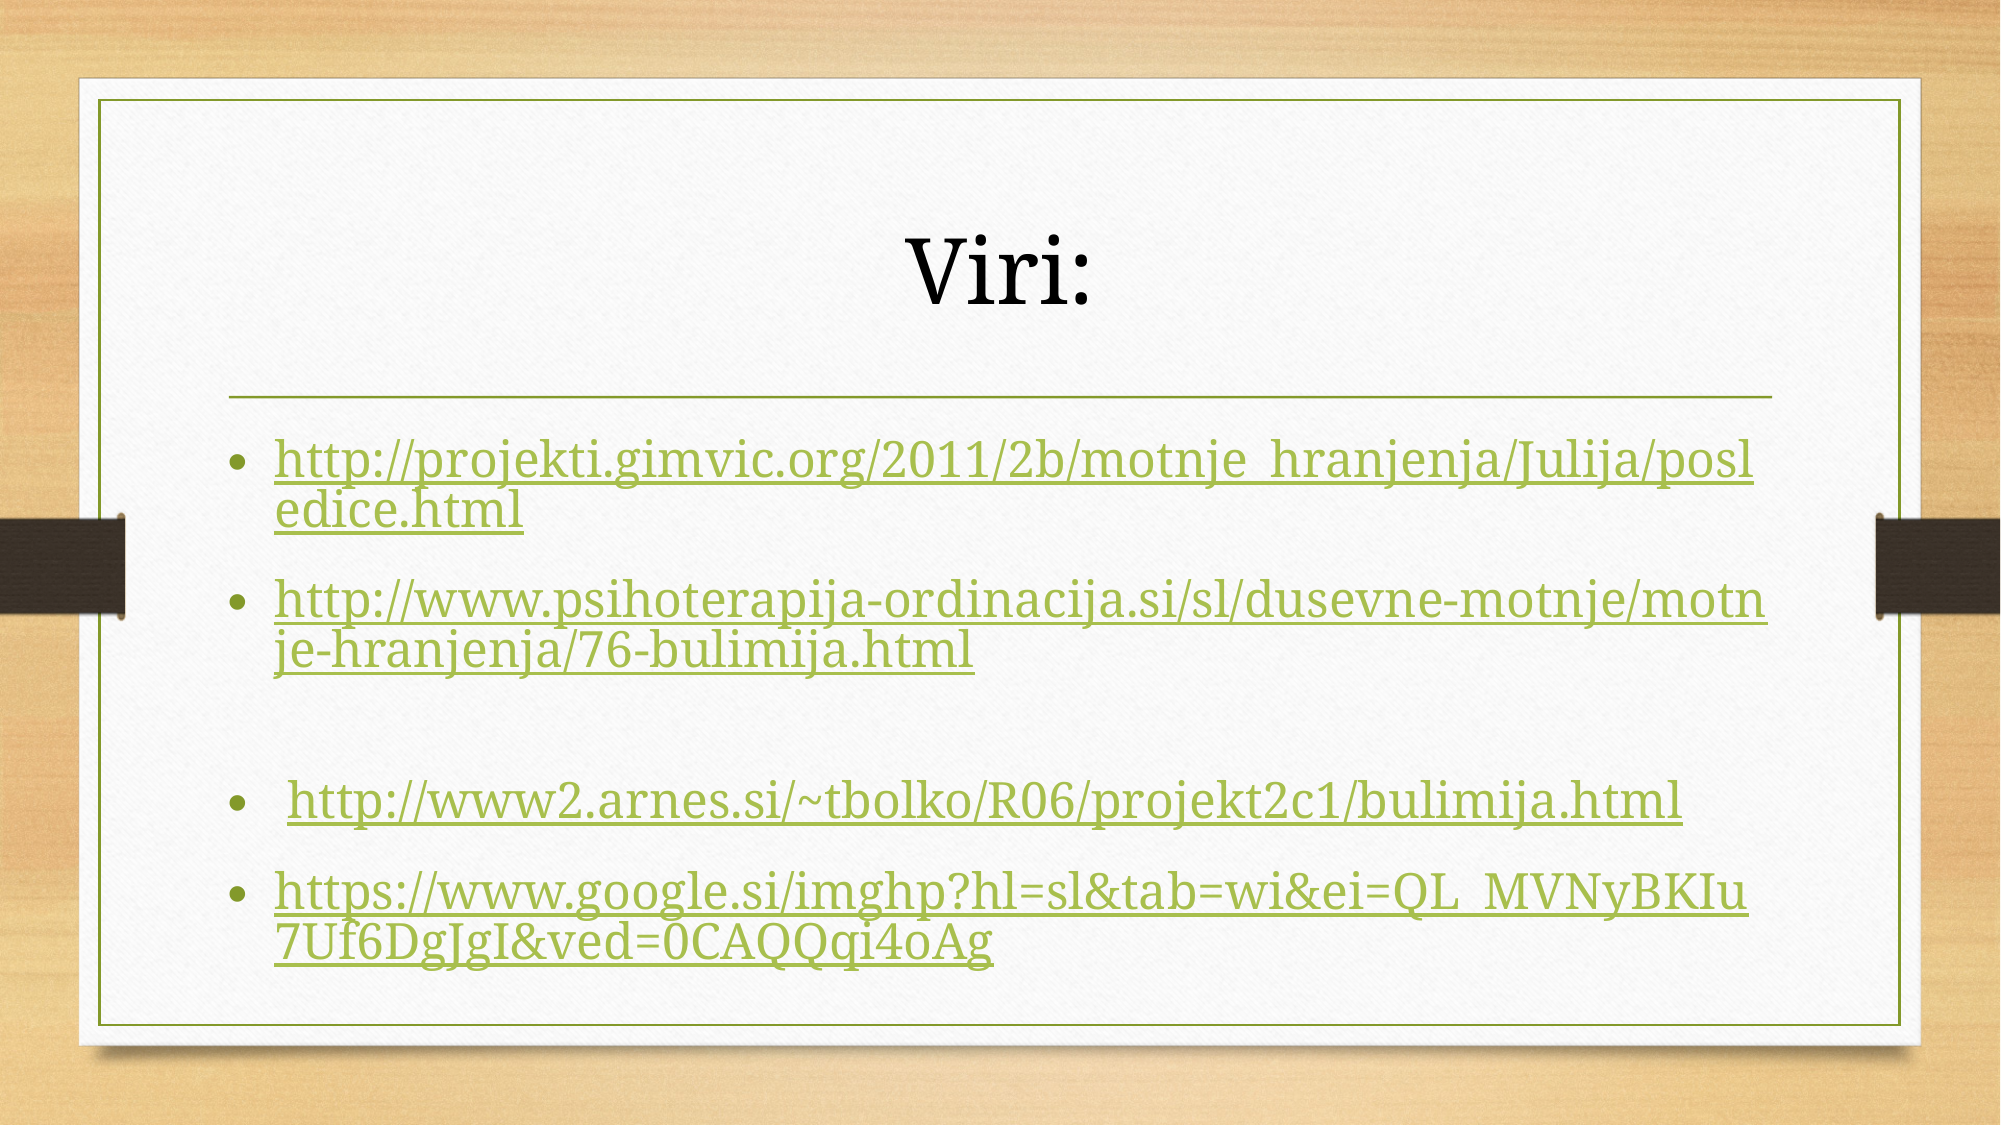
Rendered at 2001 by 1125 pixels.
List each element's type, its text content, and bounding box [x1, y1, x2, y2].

title Viri: [212, 161, 1788, 375]
list http://projekti.gimvic.org/2011/2b/motnje_hranjenja/Julija/posledice.html http://www.psihoterapija-ordinacija.si/sl/dusevne-motnje/motnje-hranjenja/76-bulimija.html http://www2.arnes.si/~tbolko/R06/projekt2c1/bulimija.html https://www.google.si/imghp?hl=sl&tab=wi&ei=QL_MVNyBKIu7Uf6DgJgI&ved=0CAQQqi4oAg [212, 419, 1788, 964]
picture [0, 0, 2001, 1125]
